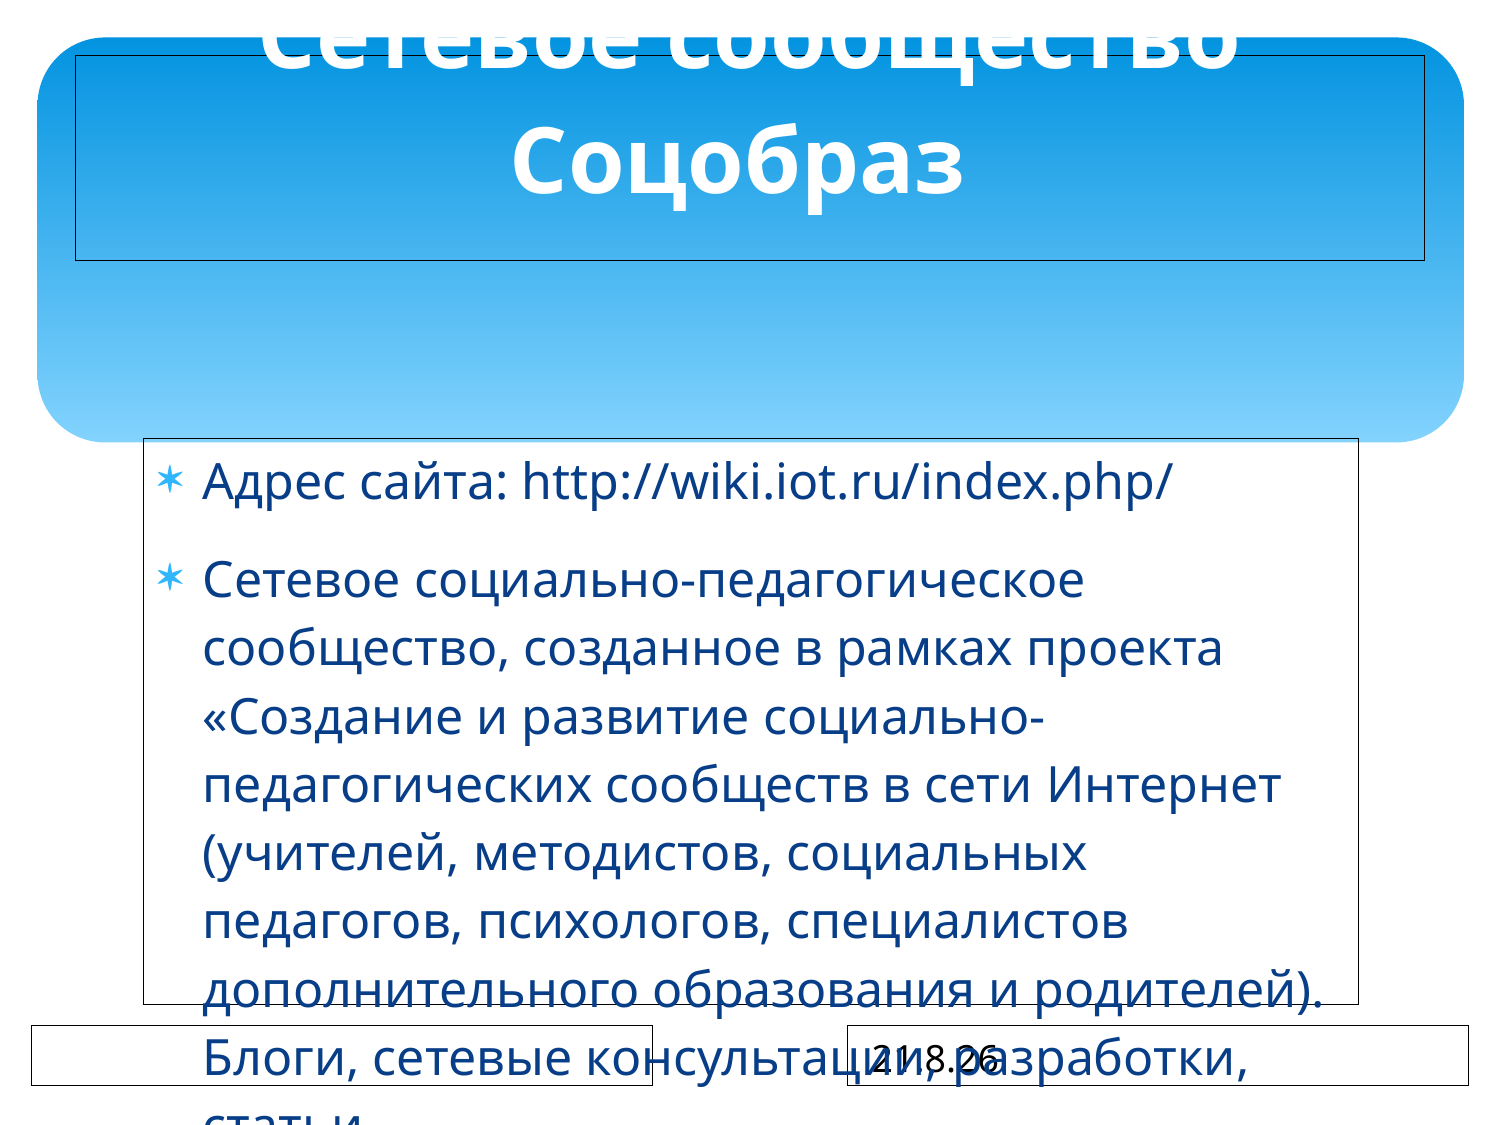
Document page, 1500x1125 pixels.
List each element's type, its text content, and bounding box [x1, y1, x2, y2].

title Сетевое сообщество Соцобраз [75, 55, 1425, 261]
list Адрес сайта: http://wiki.iot.ru/index.php/ Сетевое социально-педагогическое сообщество, созданное в рамках проекта «Создание и развитие социально-педагогических сообществ в сети Интернет (учителей, методистов, социальных педагогов, психологов, специалистов дополнительного образования и родителей). Блоги, сетевые консультации, разработки, статьи. [143, 438, 1359, 1005]
